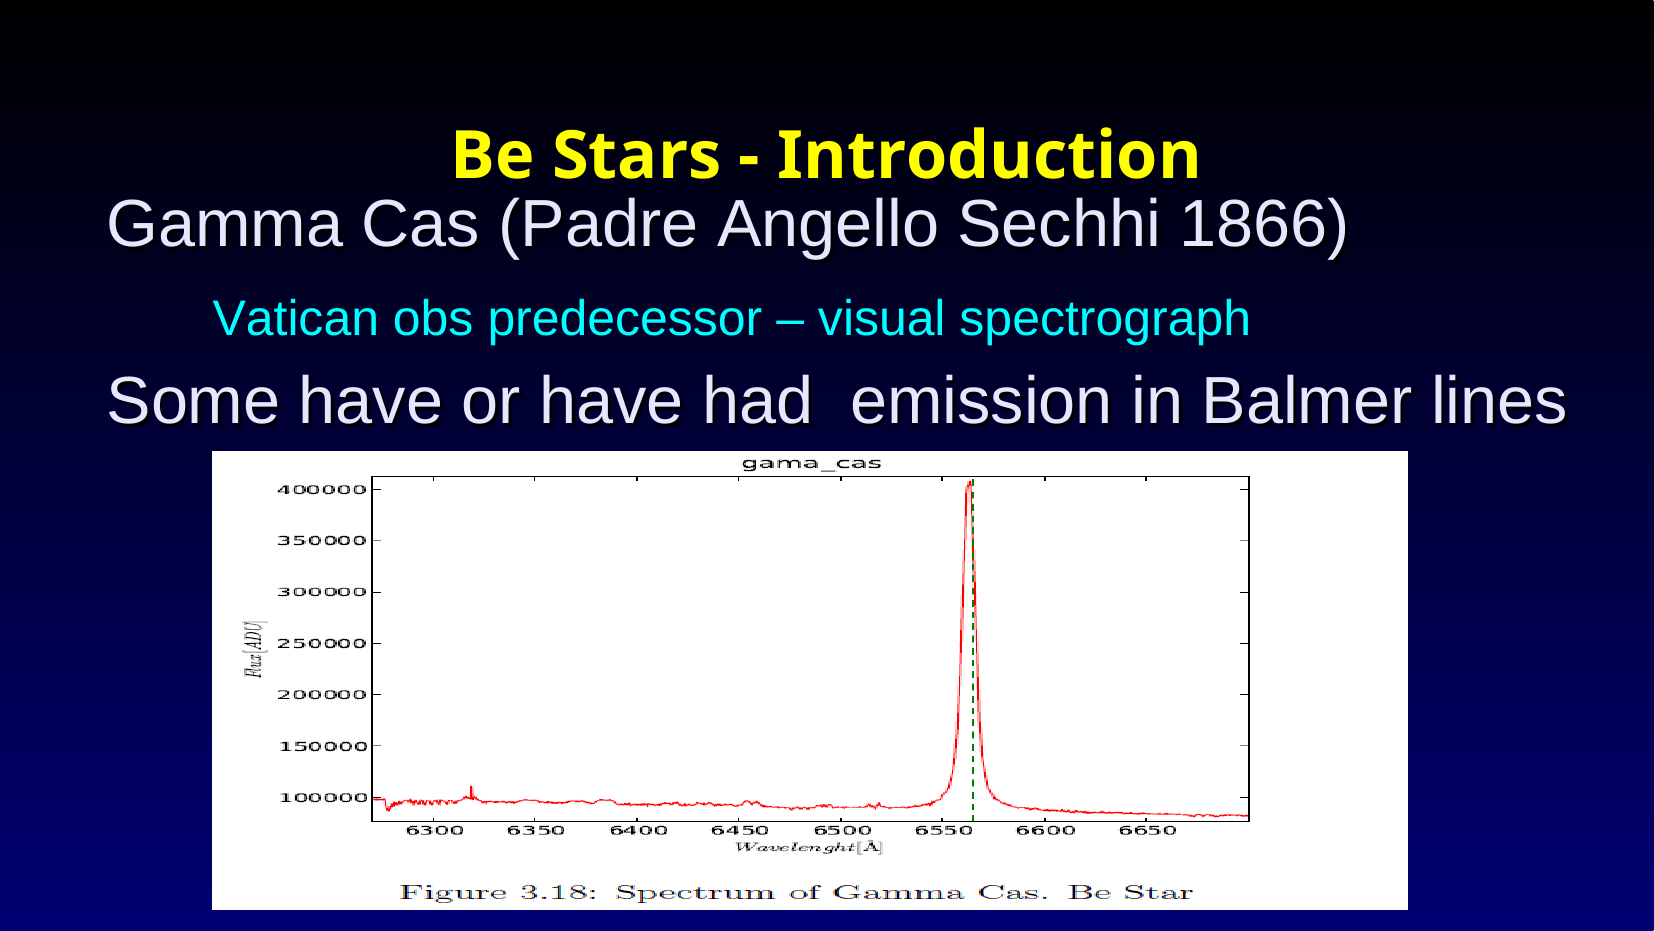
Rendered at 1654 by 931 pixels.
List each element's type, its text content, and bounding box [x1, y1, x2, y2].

picture [212, 451, 1408, 910]
list Gamma Cas (Padre Angello Sechhi 1866) Vatican obs predecessor – visual spectrograph Some have or have had emission in Balmer lines [106, 185, 1595, 439]
title Be Stars - Introduction [82, 37, 1571, 193]
